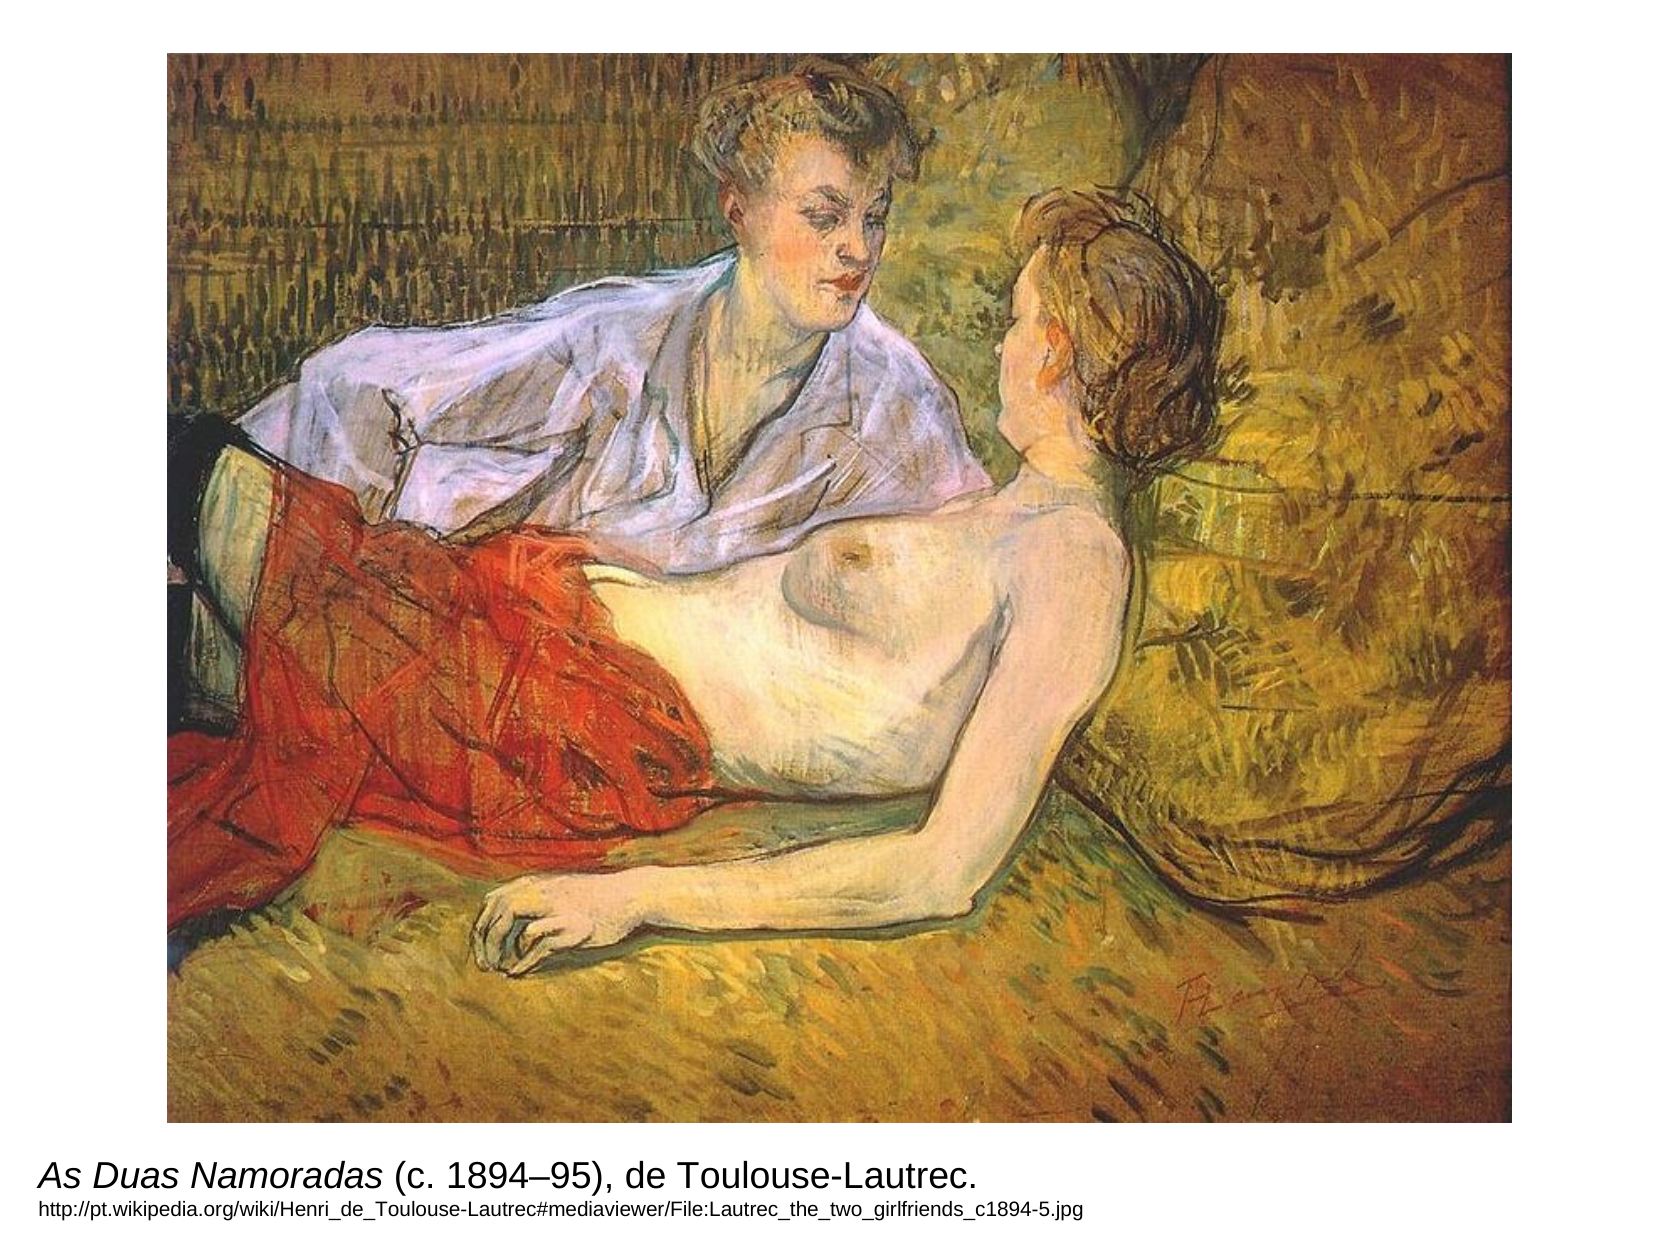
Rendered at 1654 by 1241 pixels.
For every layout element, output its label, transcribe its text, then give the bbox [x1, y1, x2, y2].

text_box As Duas Namoradas (c. 1894–95), de Toulouse-Lautrec. http://pt.wikipedia.org/wiki/Henri_de_Toulouse-Lautrec#mediaviewer/File:Lautrec_the_two_girlfriends_c1894-5.jpg [23, 1145, 1619, 1226]
picture [167, 53, 1512, 1123]
